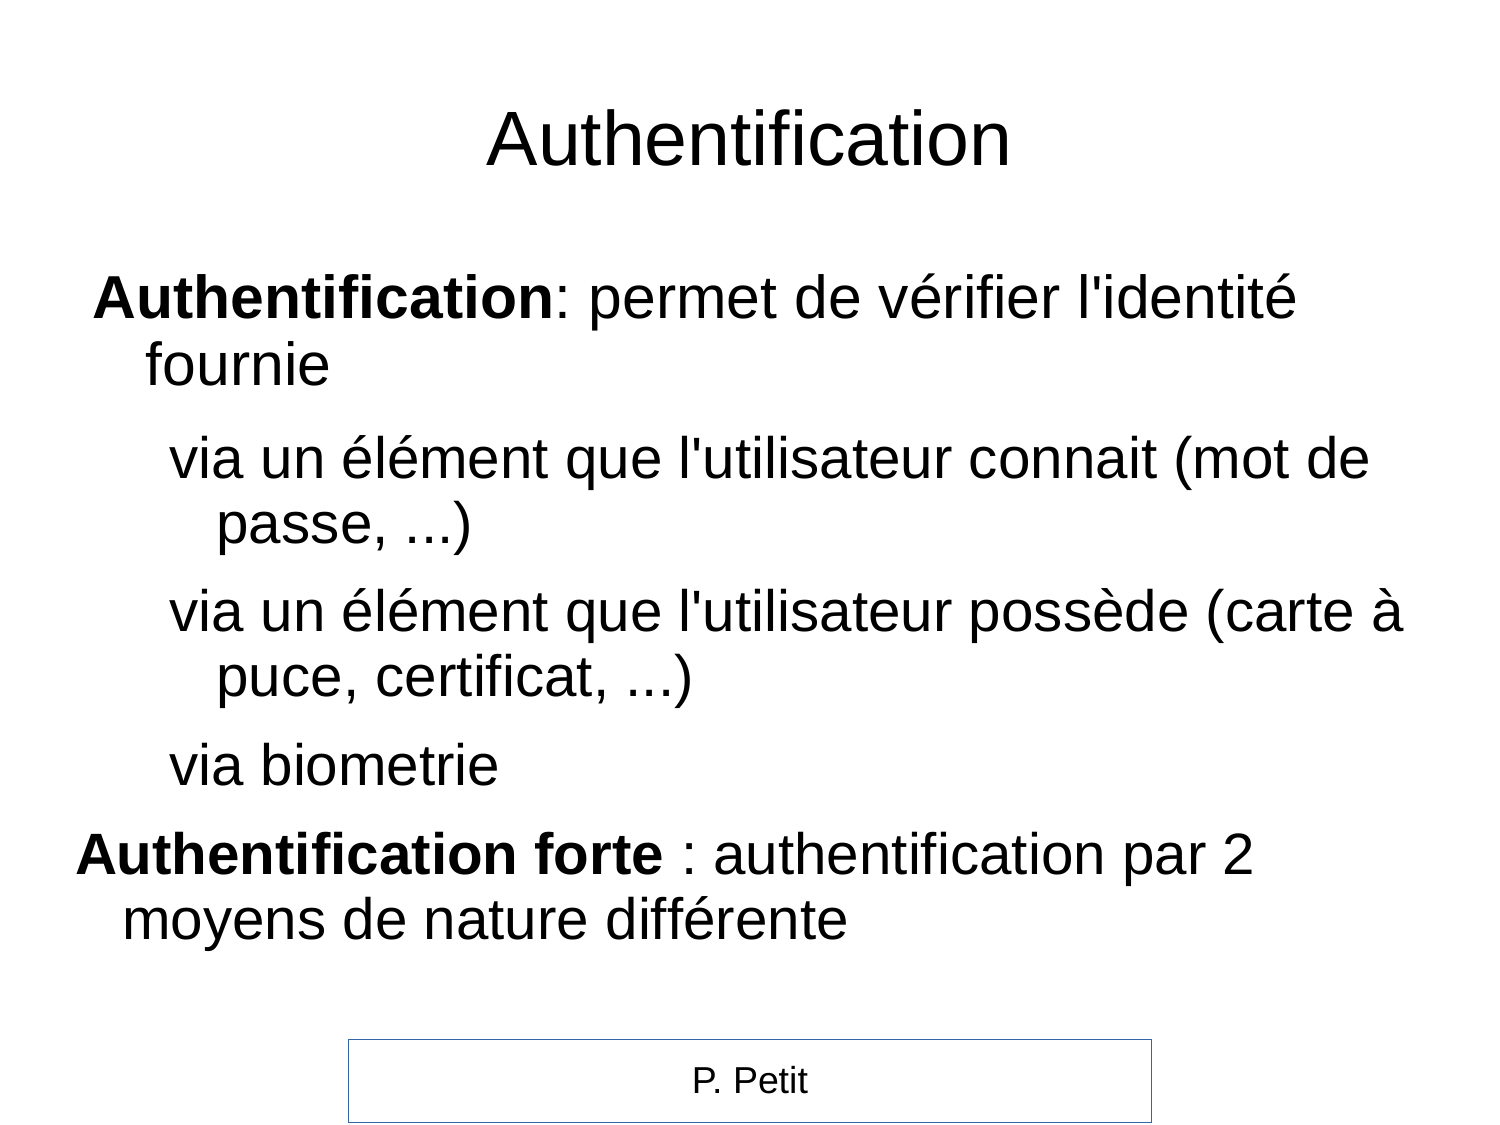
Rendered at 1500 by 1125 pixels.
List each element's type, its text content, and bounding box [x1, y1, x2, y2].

text_box P. Petit [348, 1039, 1152, 1123]
list Authentification: permet de vérifier l'identité fournie via un élément que l'utilisateur connait (mot de passe, ...) via un élément que l'utilisateur possède (carte à puce, certificat, ...) via biometrie Authentification forte : authentification par 2 moyens de nature différente [75, 263, 1425, 1025]
title Authentification [75, 44, 1425, 233]
